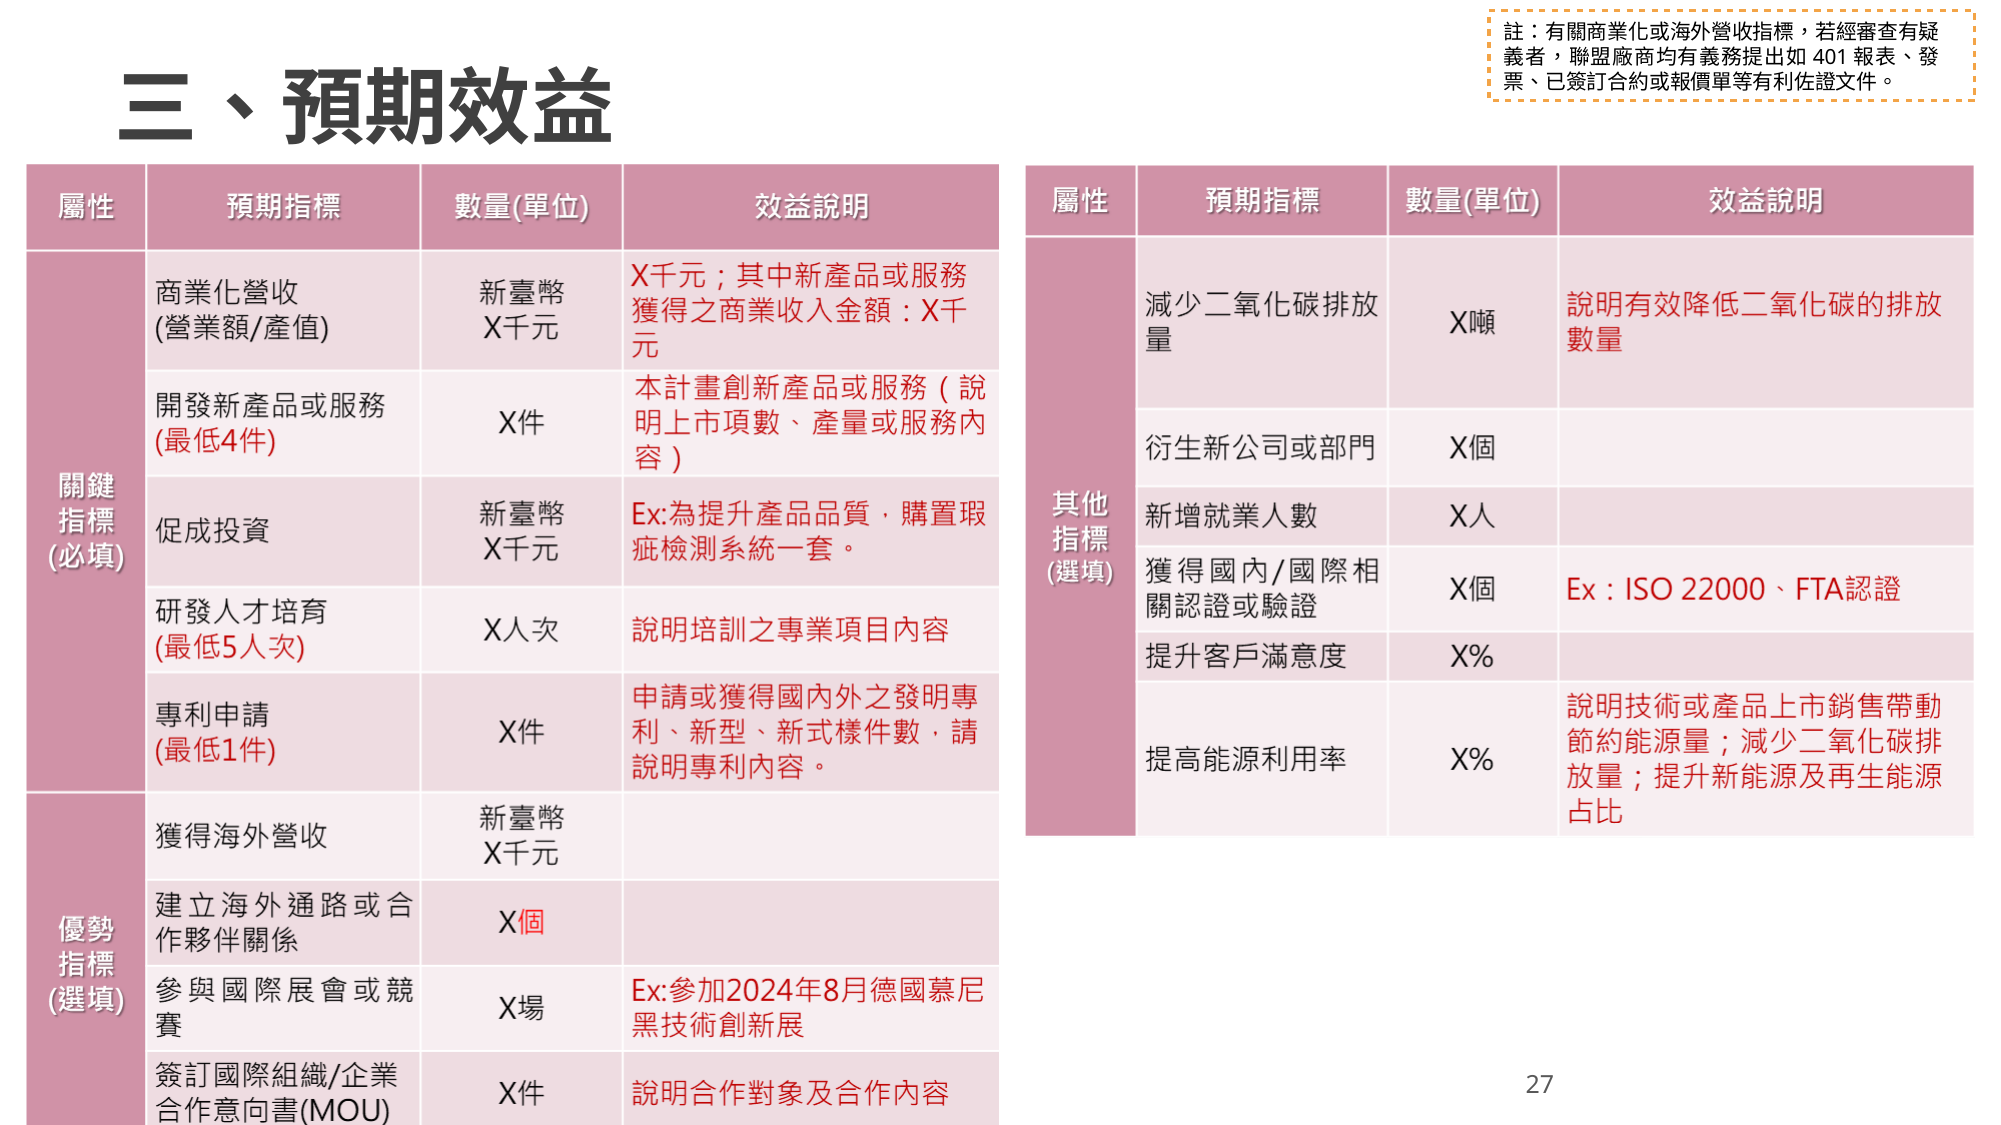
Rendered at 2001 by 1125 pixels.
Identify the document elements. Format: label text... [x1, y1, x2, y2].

title 三、預期效益 [99, 56, 1900, 166]
text_box 註：有關商業化或海外營收指標，若經審查有疑義者，聯盟廠商均有義務提出如401報表、發票、已簽訂合約或報價單等有利佐證文件。 [1489, 11, 1975, 101]
text_box <編號> [1510, 1061, 1961, 1097]
picture [1024, 164, 1975, 847]
picture [25, 163, 1000, 1125]
